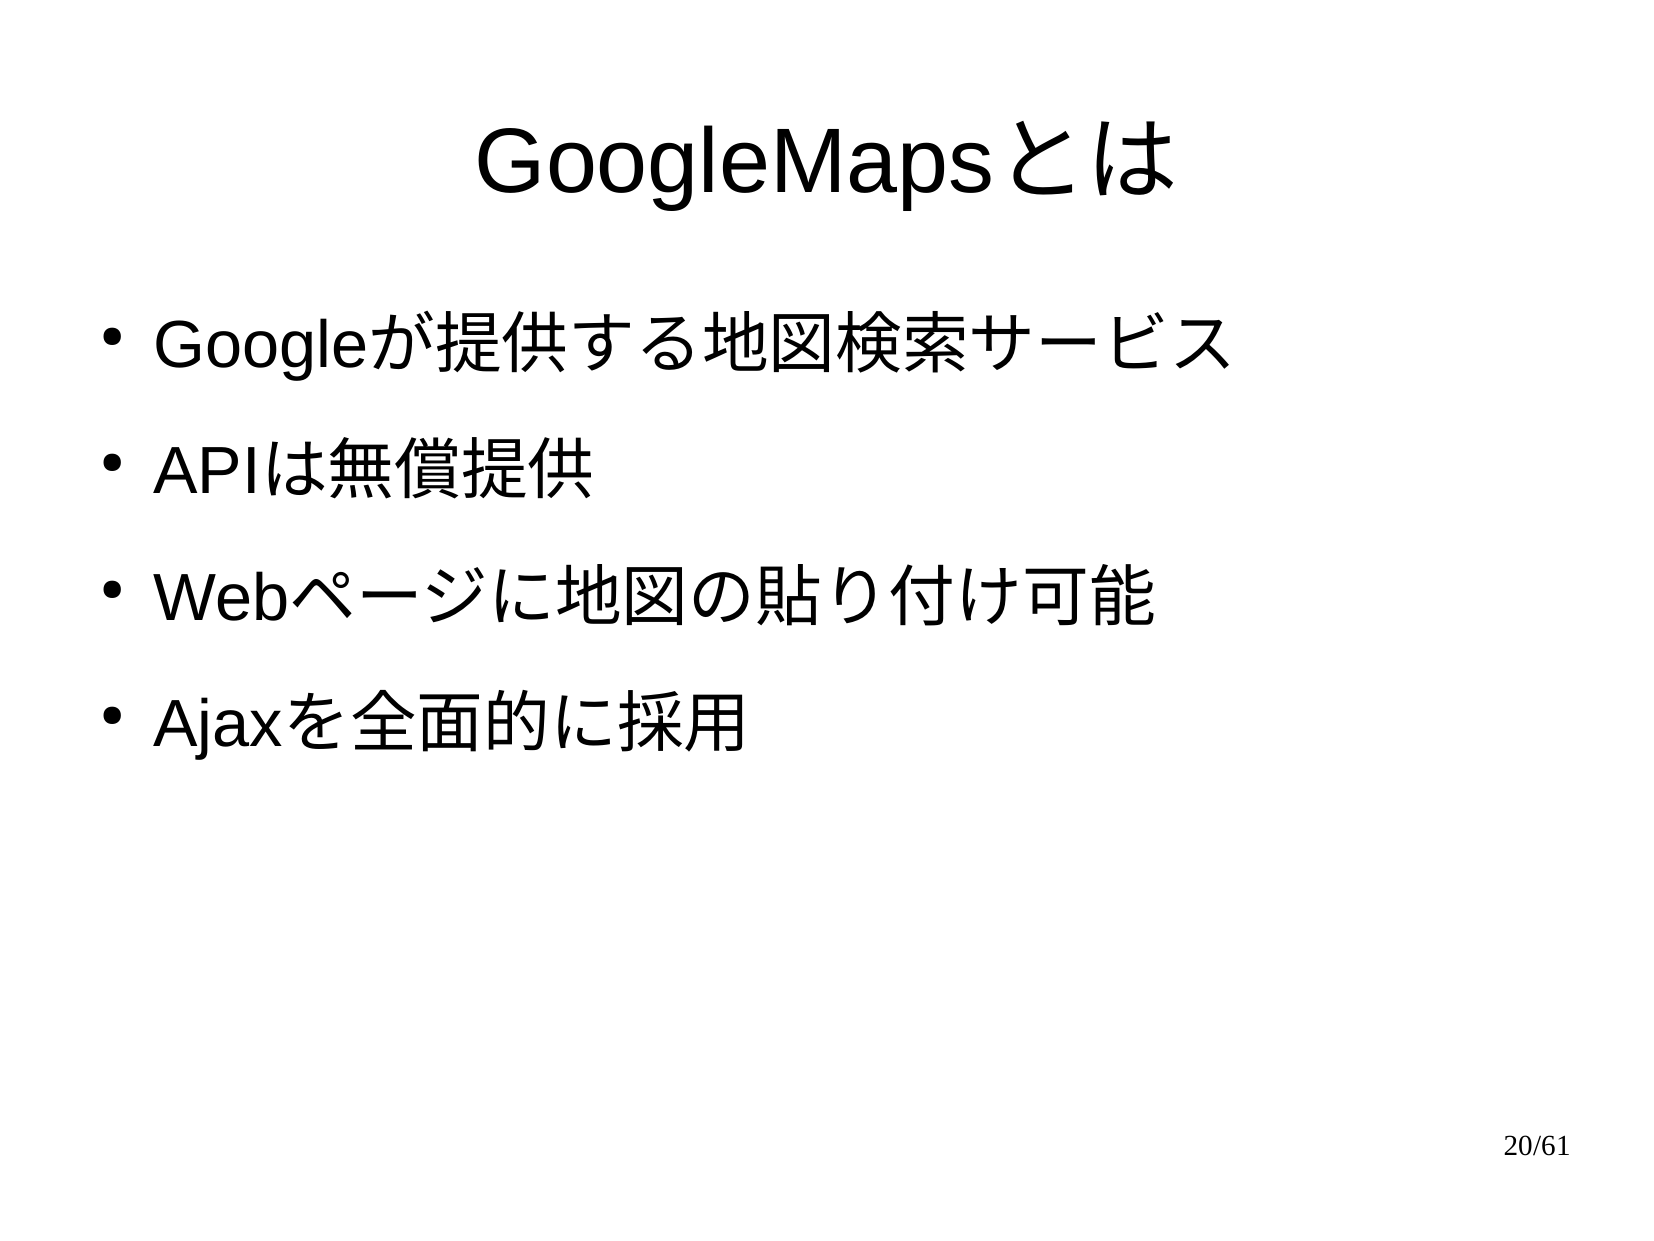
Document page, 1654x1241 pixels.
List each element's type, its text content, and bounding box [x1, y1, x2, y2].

list Googleが提供する地図検索サービス APIは無償提供 Webページに地図の貼り付け可能 Ajaxを全面的に採用 [82, 290, 1571, 1109]
title GoogleMapsとは [82, 49, 1571, 257]
picture [620, 679, 1625, 1205]
